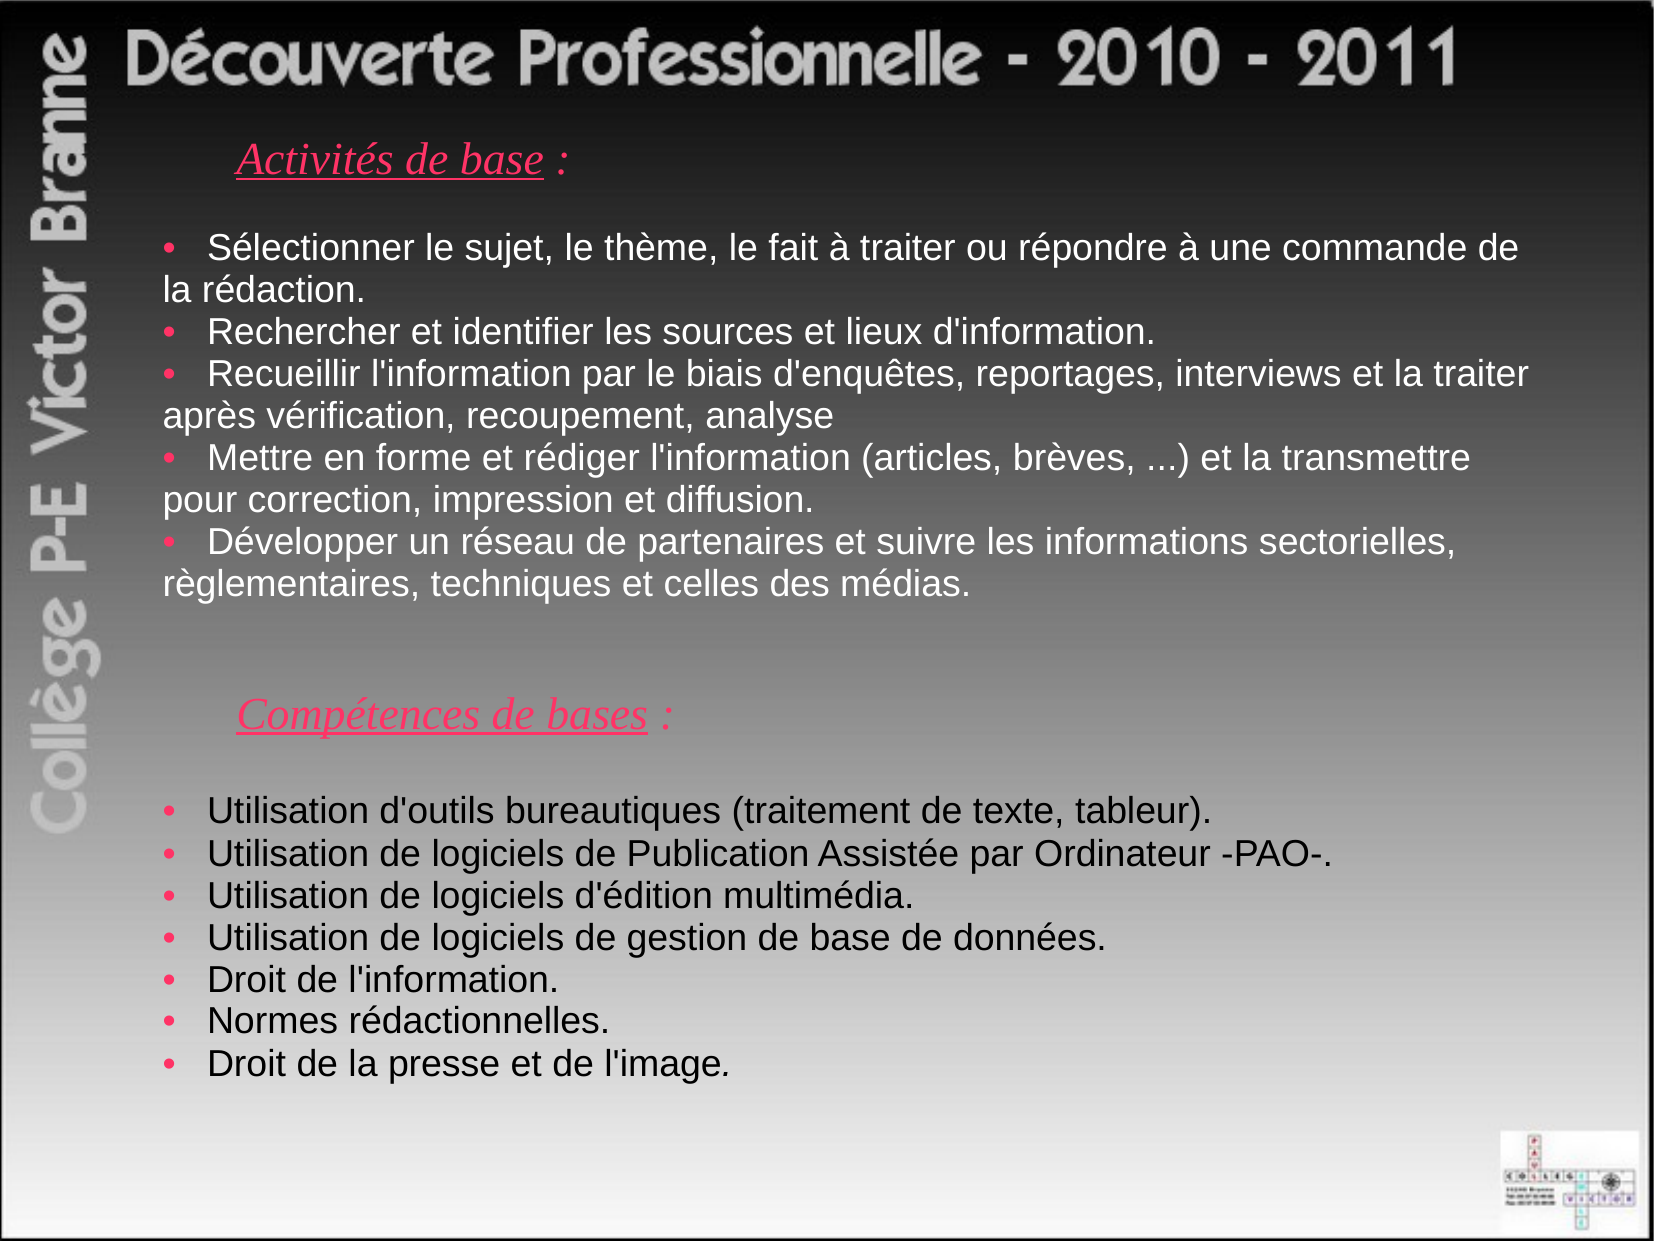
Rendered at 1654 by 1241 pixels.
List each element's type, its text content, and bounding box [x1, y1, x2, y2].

text_box Activités de base : • Sélectionner le sujet, le thème, le fait à traiter ou répondre à une commande de la rédaction. • Rechercher et identifier les sources et lieux d'information. • Recueillir l'information par le biais d'enquêtes, reportages, interviews et la traiter après vérification, recoupement, analyse • Mettre en forme et rédiger l'information (articles, brèves, ...) et la transmettre pour correction, impression et diffusion. • Développer un réseau de partenaires et suivre les informations sectorielles, règlementaires, techniques et celles des médias. Compétences de bases : • Utilisation d'outils bureautiques (traitement de texte, tableur). • Utilisation de logiciels de Publication Assistée par Ordinateur -PAO-. • Utilisation de logiciels d'édition multimédia. • Utilisation de logiciels de gestion de base de données. • Droit de l'information. • Normes rédactionnelles. • Droit de la presse et de l'image. [147, 126, 1565, 1093]
picture [0, 0, 1654, 1241]
